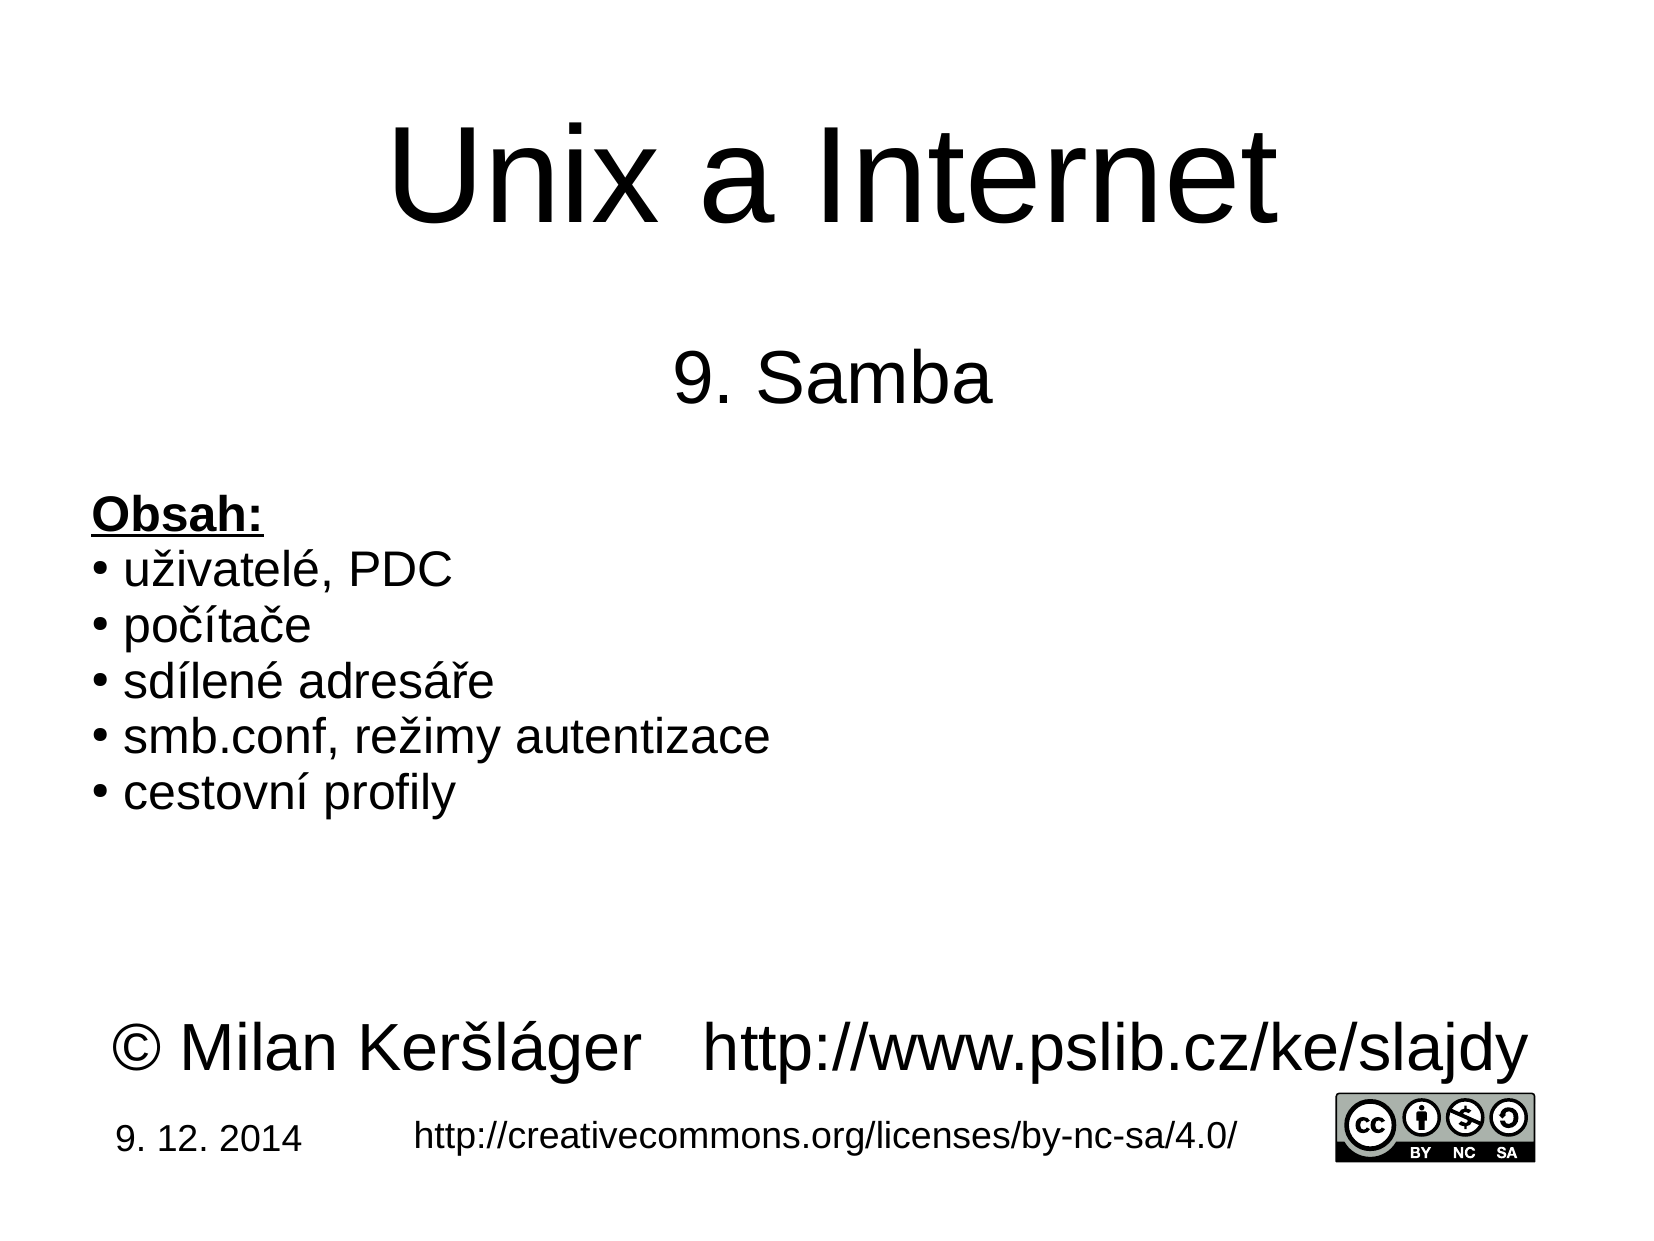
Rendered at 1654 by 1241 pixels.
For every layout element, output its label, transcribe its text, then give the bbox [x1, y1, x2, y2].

text_box http://creativecommons.org/licenses/by-nc-sa/4.0/ [339, 1107, 1313, 1165]
text_box Obsah: uživatelé, PDC počítače sdílené adresáře smb.conf, režimy autentizace cestovní profily [76, 478, 1583, 828]
text_box 9. 12. 2014 [100, 1110, 355, 1168]
picture [1335, 1092, 1536, 1163]
list © Milan Keršláger http://www.pslib.cz/ke/slajdy [76, 1009, 1565, 1087]
title Unix a Internet 9. Samba [88, 56, 1577, 461]
